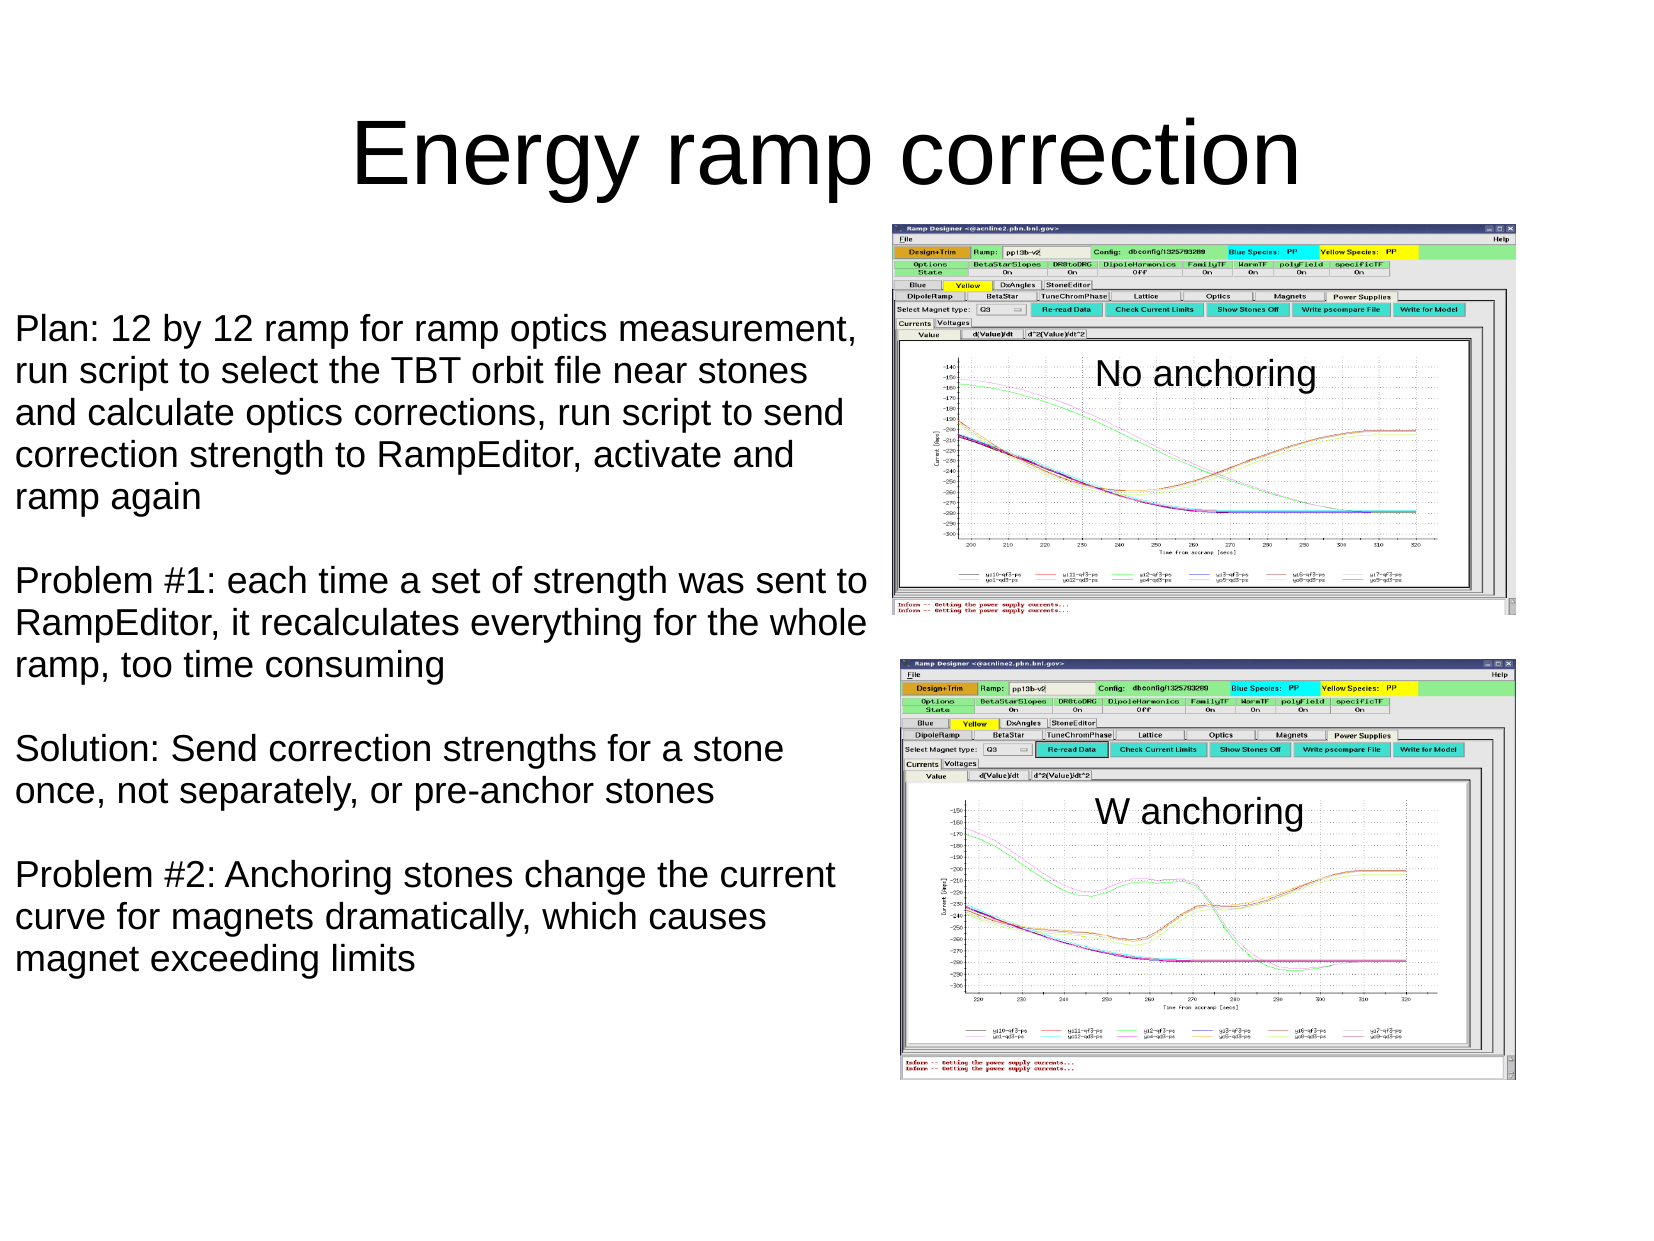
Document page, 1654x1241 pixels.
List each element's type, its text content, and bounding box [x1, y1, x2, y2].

text_box No anchoring [1080, 345, 1381, 402]
picture [900, 659, 1516, 1081]
title Energy ramp correction [82, 49, 1571, 257]
text_box Plan: 12 by 12 ramp for ramp optics measurement, run script to select the TBT orbit file near stones and calculate optics corrections, run script to send correction strength to RampEditor, activate and ramp again Problem #1: each time a set of strength was sent to RampEditor, it recalculates everything for the whole ramp, too time consuming Solution: Send correction strengths for a stone once, not separately, or pre-anchor stones Problem #2: Anchoring stones change the current curve for magnets dramatically, which causes magnet exceeding limits [0, 300, 893, 987]
text_box W anchoring [1080, 783, 1381, 841]
picture [892, 224, 1516, 616]
